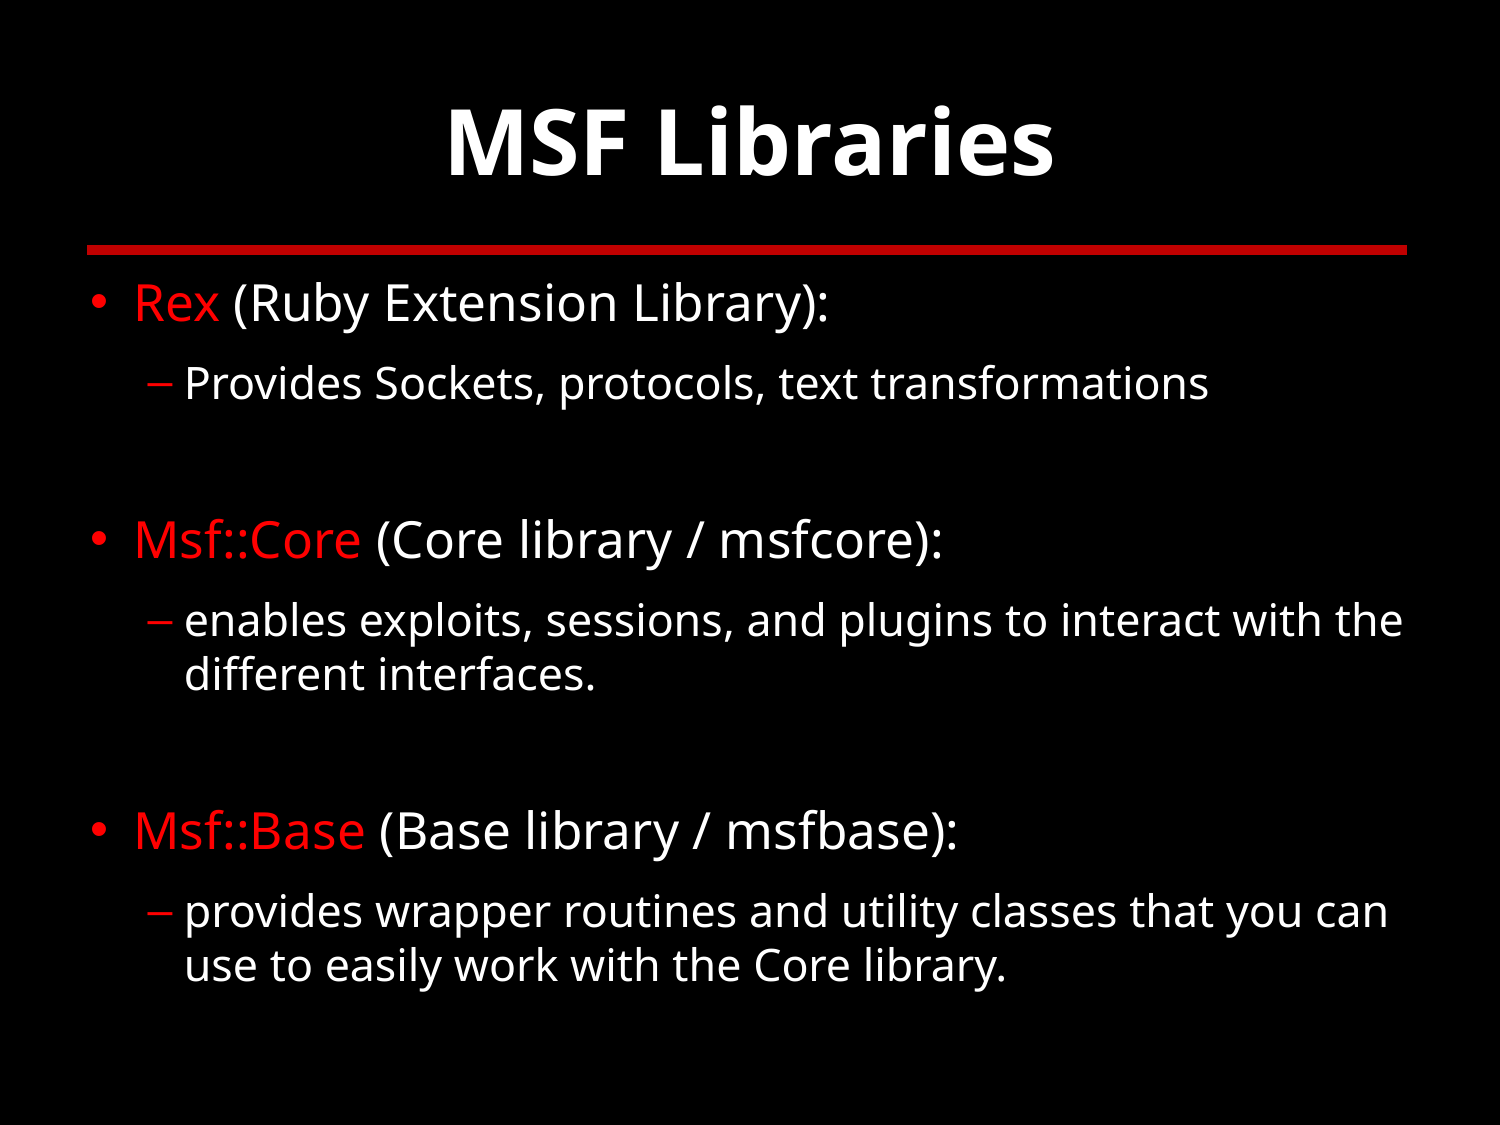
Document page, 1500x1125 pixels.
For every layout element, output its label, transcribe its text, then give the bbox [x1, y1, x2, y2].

list Rex (Ruby Extension Library): Provides Sockets, protocols, text transformations Msf::Core (Core library / msfcore): enables exploits, sessions, and plugins to interact with the different interfaces. Msf::Base (Base library / msfbase): provides wrapper routines and utility classes that you can use to easily work with the Core library. [75, 262, 1425, 1005]
title MSF Libraries [75, 45, 1425, 233]
